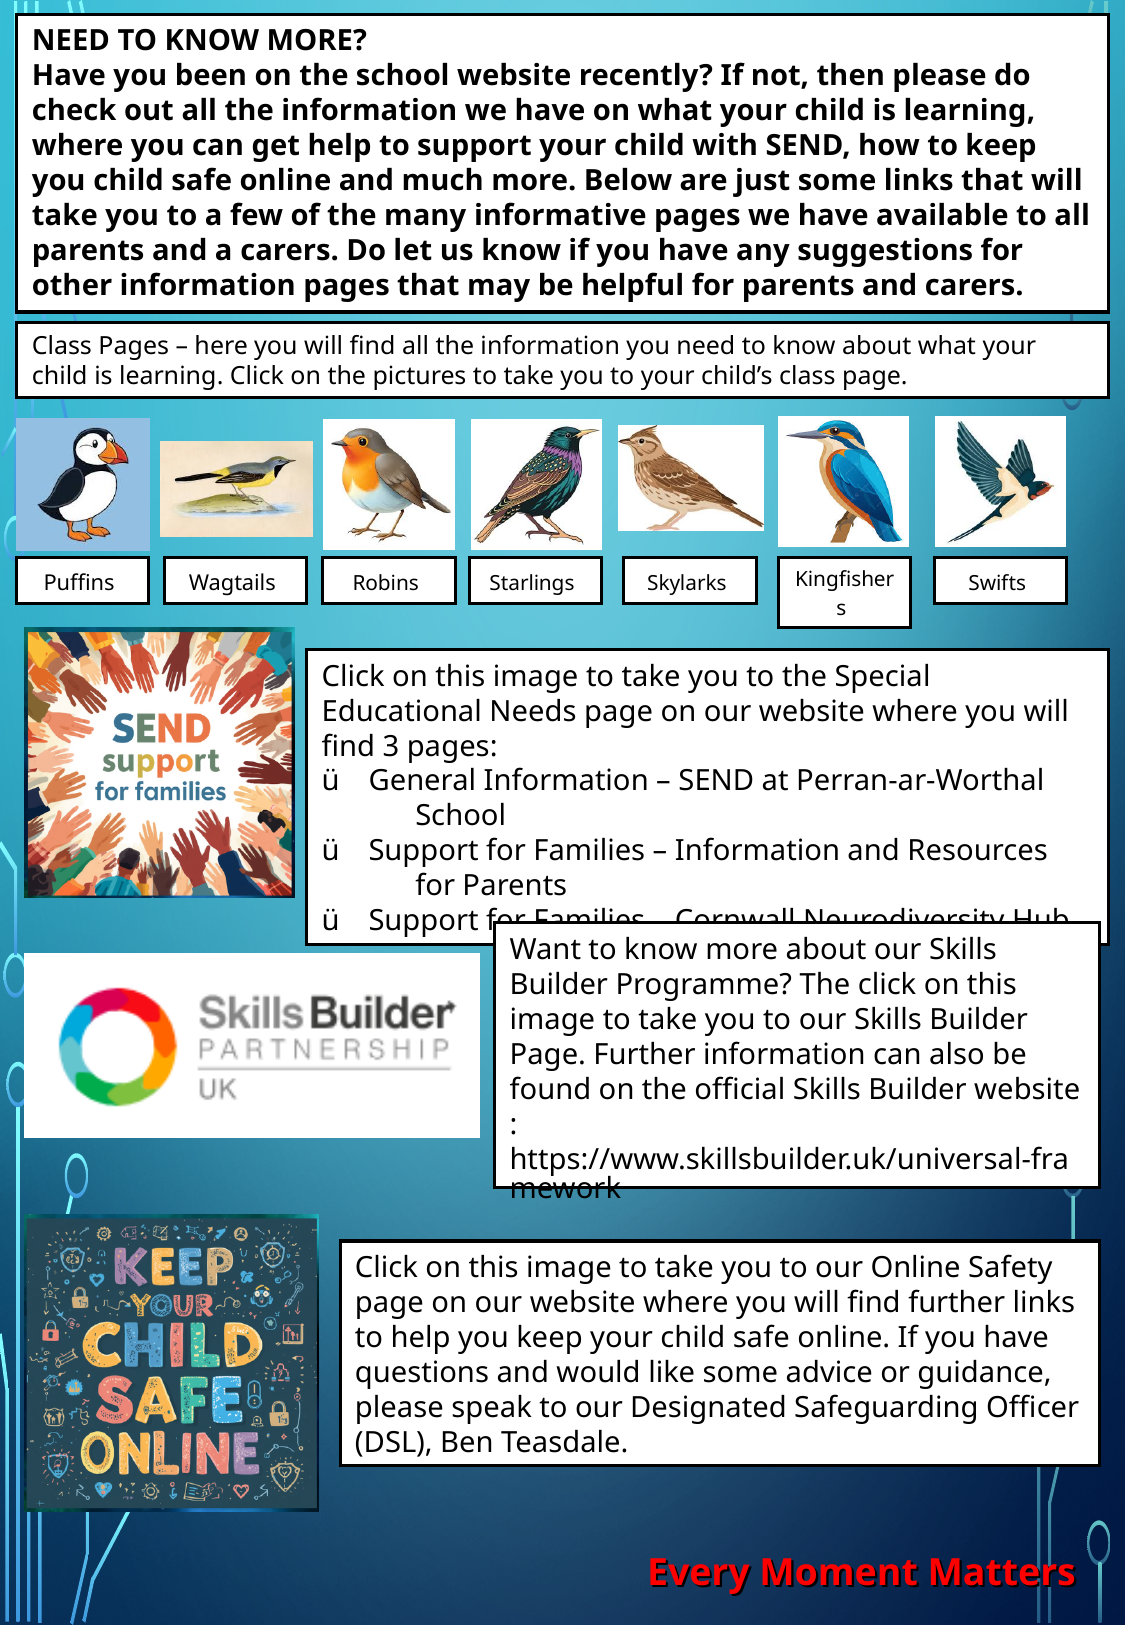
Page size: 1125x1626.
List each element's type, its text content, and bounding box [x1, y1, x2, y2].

picture [16, 418, 150, 551]
text_box Wagtails [164, 557, 307, 604]
picture [618, 425, 764, 531]
picture [160, 441, 313, 537]
text_box Starlings [469, 557, 602, 604]
text_box Swifts [934, 557, 1067, 604]
text_box Skylarks [623, 557, 757, 604]
text_box Class Pages – here you will find all the information you need to know about what your child is learning. Click on the pictures to take you to your child’s class page. [16, 322, 1109, 398]
text_box Click on this image to take you to the Special Educational Needs page on our website where you will find 3 pages: General Information – SEND at Perran-ar-Worthal School Support for Families – Information and Resources for Parents Support for Families – Cornwall Neurodiversity Hub [306, 649, 1109, 877]
picture [935, 416, 1066, 547]
text_box Robins [322, 557, 456, 604]
text_box NEED TO KNOW MORE? Have you been on the school website recently? If not, then please do check out all the information we have on what your child is learning, where you can get help to support your child with SEND, how to keep you child safe online and much more. Below are just some links that will take you to a few of the many informative pages we have available to all parents and a carers. Do let us know if you have any suggestions for other information pages that may be helpful for parents and carers. [16, 14, 1109, 312]
picture [24, 953, 480, 1138]
text_box Click on this image to take you to our Online Safety page on our website where you will find further links to help you keep your child safe online. If you have questions and would like some advice or guidance, please speak to our Designated Safeguarding Officer (DSL), Ben Teasdale. [340, 1241, 1100, 1433]
text_box Puffins [16, 557, 149, 604]
picture [471, 419, 602, 550]
text_box Every Moment Matters [632, 1541, 1091, 1601]
picture [323, 419, 455, 550]
picture [778, 416, 909, 547]
picture [24, 627, 295, 898]
text_box Kingfishers [778, 557, 911, 604]
text_box Want to know more about our Skills Builder Programme? The click on this image to take you to our Skills Builder Page. Further information can also be found on the official Skills Builder website : https://www.skillsbuilder.uk/universal-framework [494, 922, 1100, 1186]
picture [24, 1214, 319, 1512]
